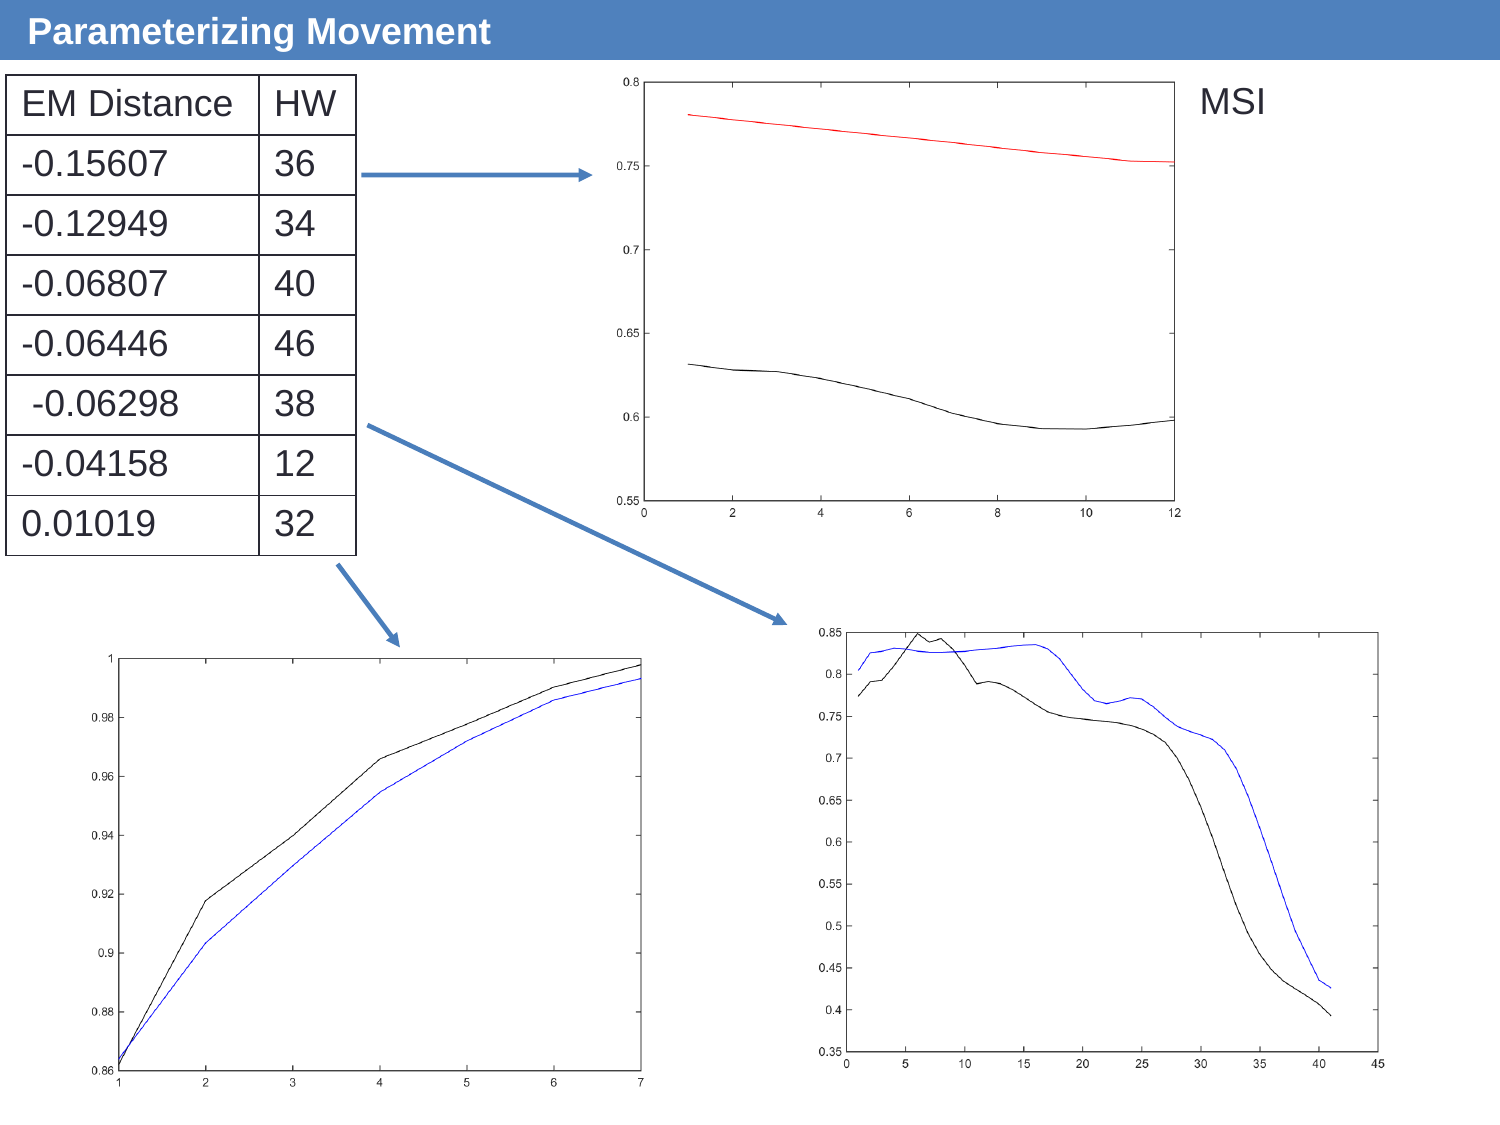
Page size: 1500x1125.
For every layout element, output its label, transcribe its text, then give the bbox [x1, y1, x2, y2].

table_header HW [260, 76, 355, 134]
text_box Parameterizing Movement [12, 0, 1038, 60]
table_cell -0.06298 [7, 376, 258, 434]
table_cell -0.04158 [7, 436, 258, 495]
picture [87, 647, 648, 1098]
table_cell -0.15607 [7, 136, 258, 194]
table_cell 46 [260, 316, 355, 374]
table_cell -0.12949 [7, 196, 258, 254]
table_cell 34 [260, 196, 355, 254]
table_cell 32 [260, 496, 355, 555]
table_cell 38 [260, 376, 355, 434]
text_box MSI [1184, 70, 1282, 130]
table_cell 0.01019 [7, 496, 258, 555]
table_cell 36 [260, 136, 355, 194]
picture [612, 74, 1185, 525]
table_header EM Distance [7, 76, 258, 134]
table_cell -0.06446 [7, 316, 258, 374]
picture [812, 624, 1391, 1075]
table_cell 12 [260, 436, 355, 495]
table_cell 40 [260, 256, 355, 314]
table_cell -0.06807 [7, 256, 258, 314]
